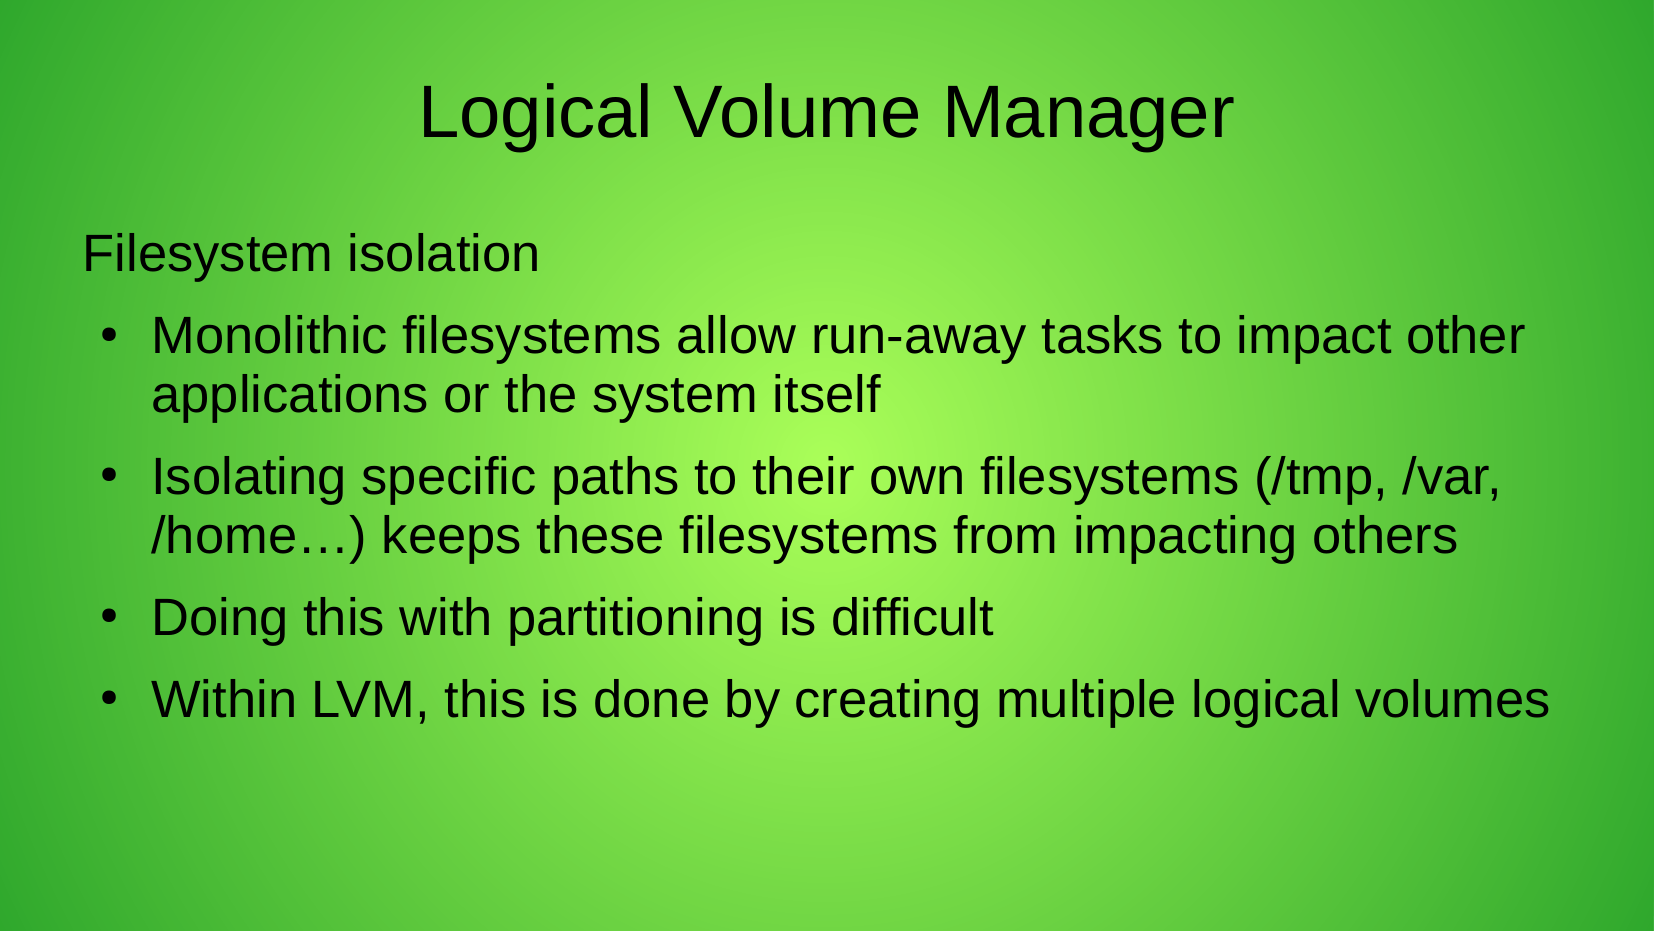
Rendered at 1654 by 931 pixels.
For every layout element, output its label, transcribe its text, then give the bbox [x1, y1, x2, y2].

title Logical Volume Manager [82, 35, 1571, 189]
list Filesystem isolation Monolithic filesystems allow run-away tasks to impact other applications or the system itself Isolating specific paths to their own filesystems (/tmp, /var, /home…) keeps these filesystems from impacting others Doing this with partitioning is difficult Within LVM, this is done by creating multiple logical volumes [82, 224, 1571, 839]
